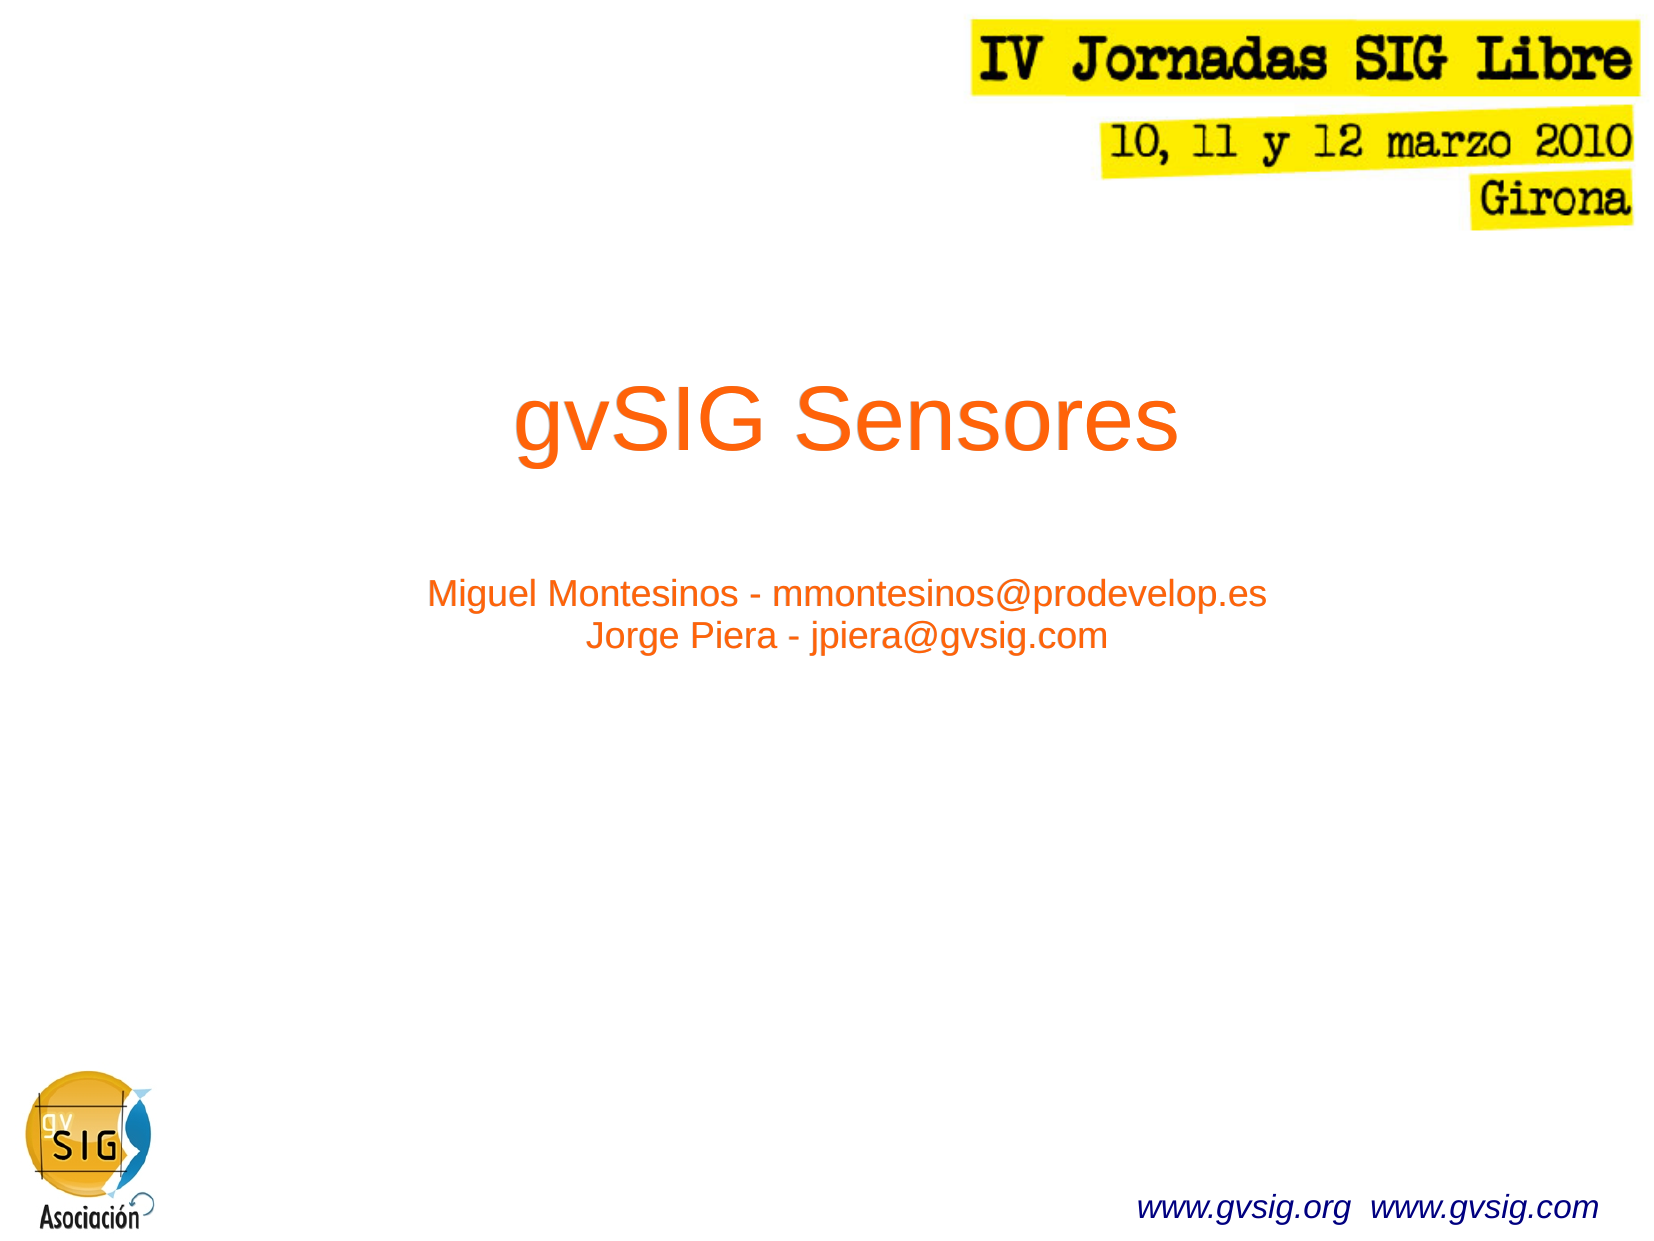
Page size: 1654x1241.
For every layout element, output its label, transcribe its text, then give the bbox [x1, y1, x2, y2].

picture [956, 0, 1654, 276]
picture [0, 1062, 178, 1241]
text_box gvSIG Sensores Miguel Montesinos - mmontesinos@prodevelop.es Jorge Piera - jpiera@gvsig.com [94, 360, 1601, 774]
